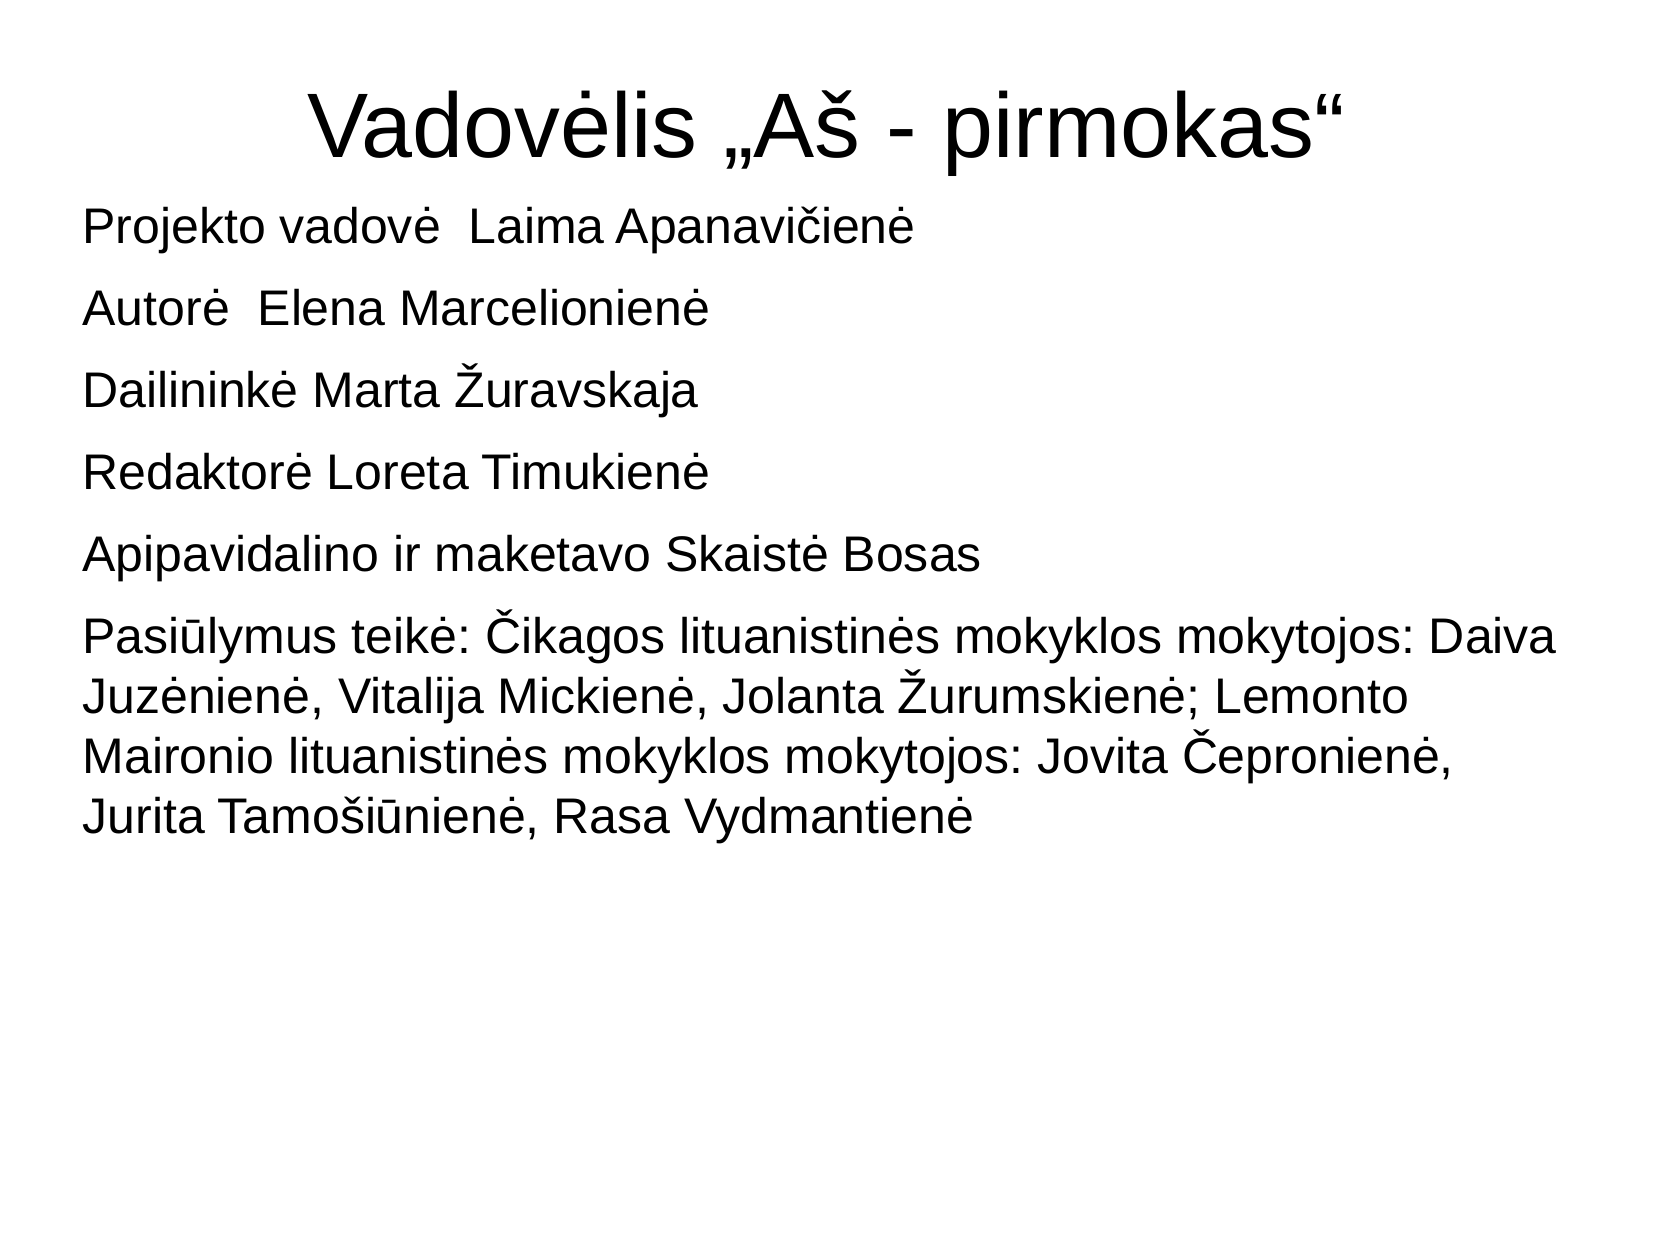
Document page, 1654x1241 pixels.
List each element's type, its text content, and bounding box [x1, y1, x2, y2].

list Projekto vadovė Laima Apanavičienė Autorė Elena Marcelionienė Dailininkė Marta Žuravskaja Redaktorė Loreta Timukienė Apipavidalino ir maketavo Skaistė Bosas Pasiūlymus teikė: Čikagos lituanistinės mokyklos mokytojos: Daiva Juzėnienė, Vitalija Mickienė, Jolanta Žurumskienė; Lemonto Maironio lituanistinės mokyklos mokytojos: Jovita Čepronienė, Jurita Tamošiūnienė, Rasa Vydmantienė [82, 193, 1571, 1010]
title Vadovėlis „Aš - pirmokas“ [82, 49, 1571, 193]
